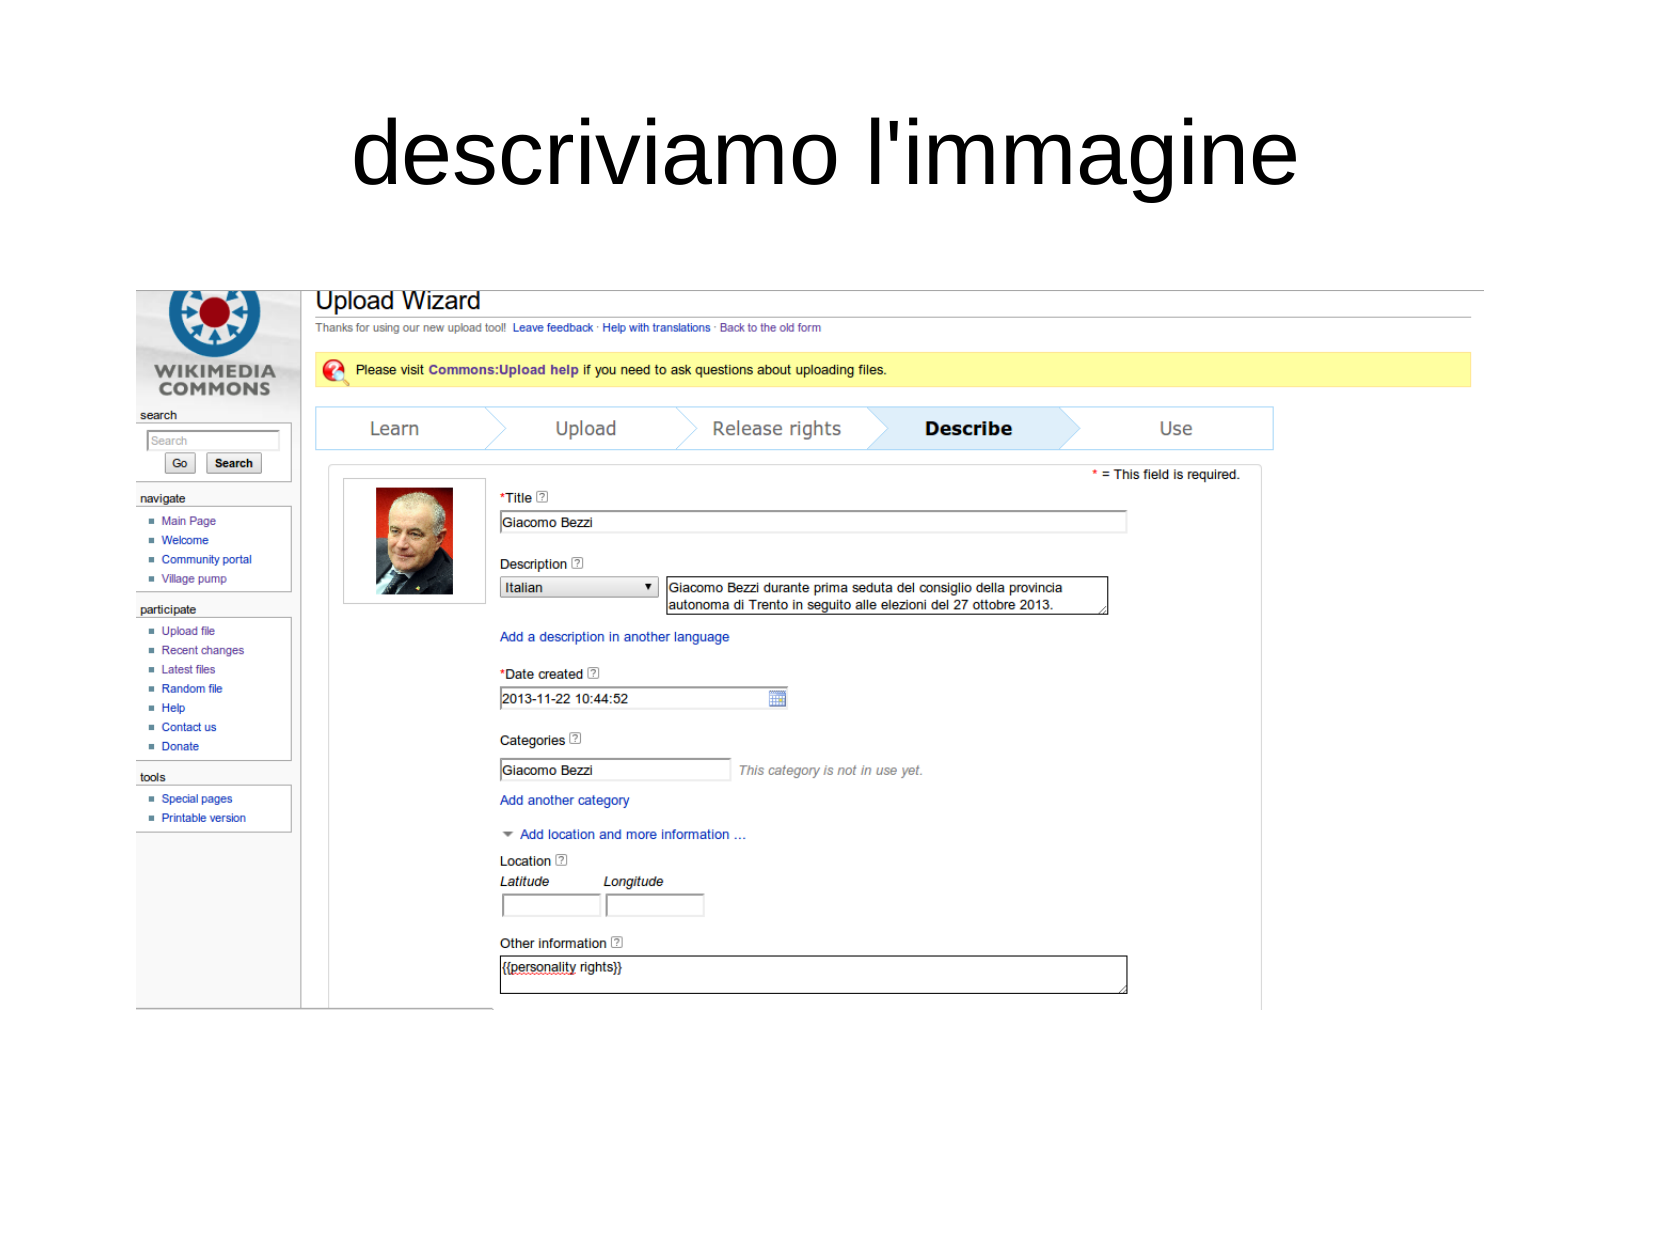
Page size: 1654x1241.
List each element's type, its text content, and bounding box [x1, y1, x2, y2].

picture [136, 290, 1484, 1010]
title descriviamo l'immagine [82, 49, 1571, 257]
